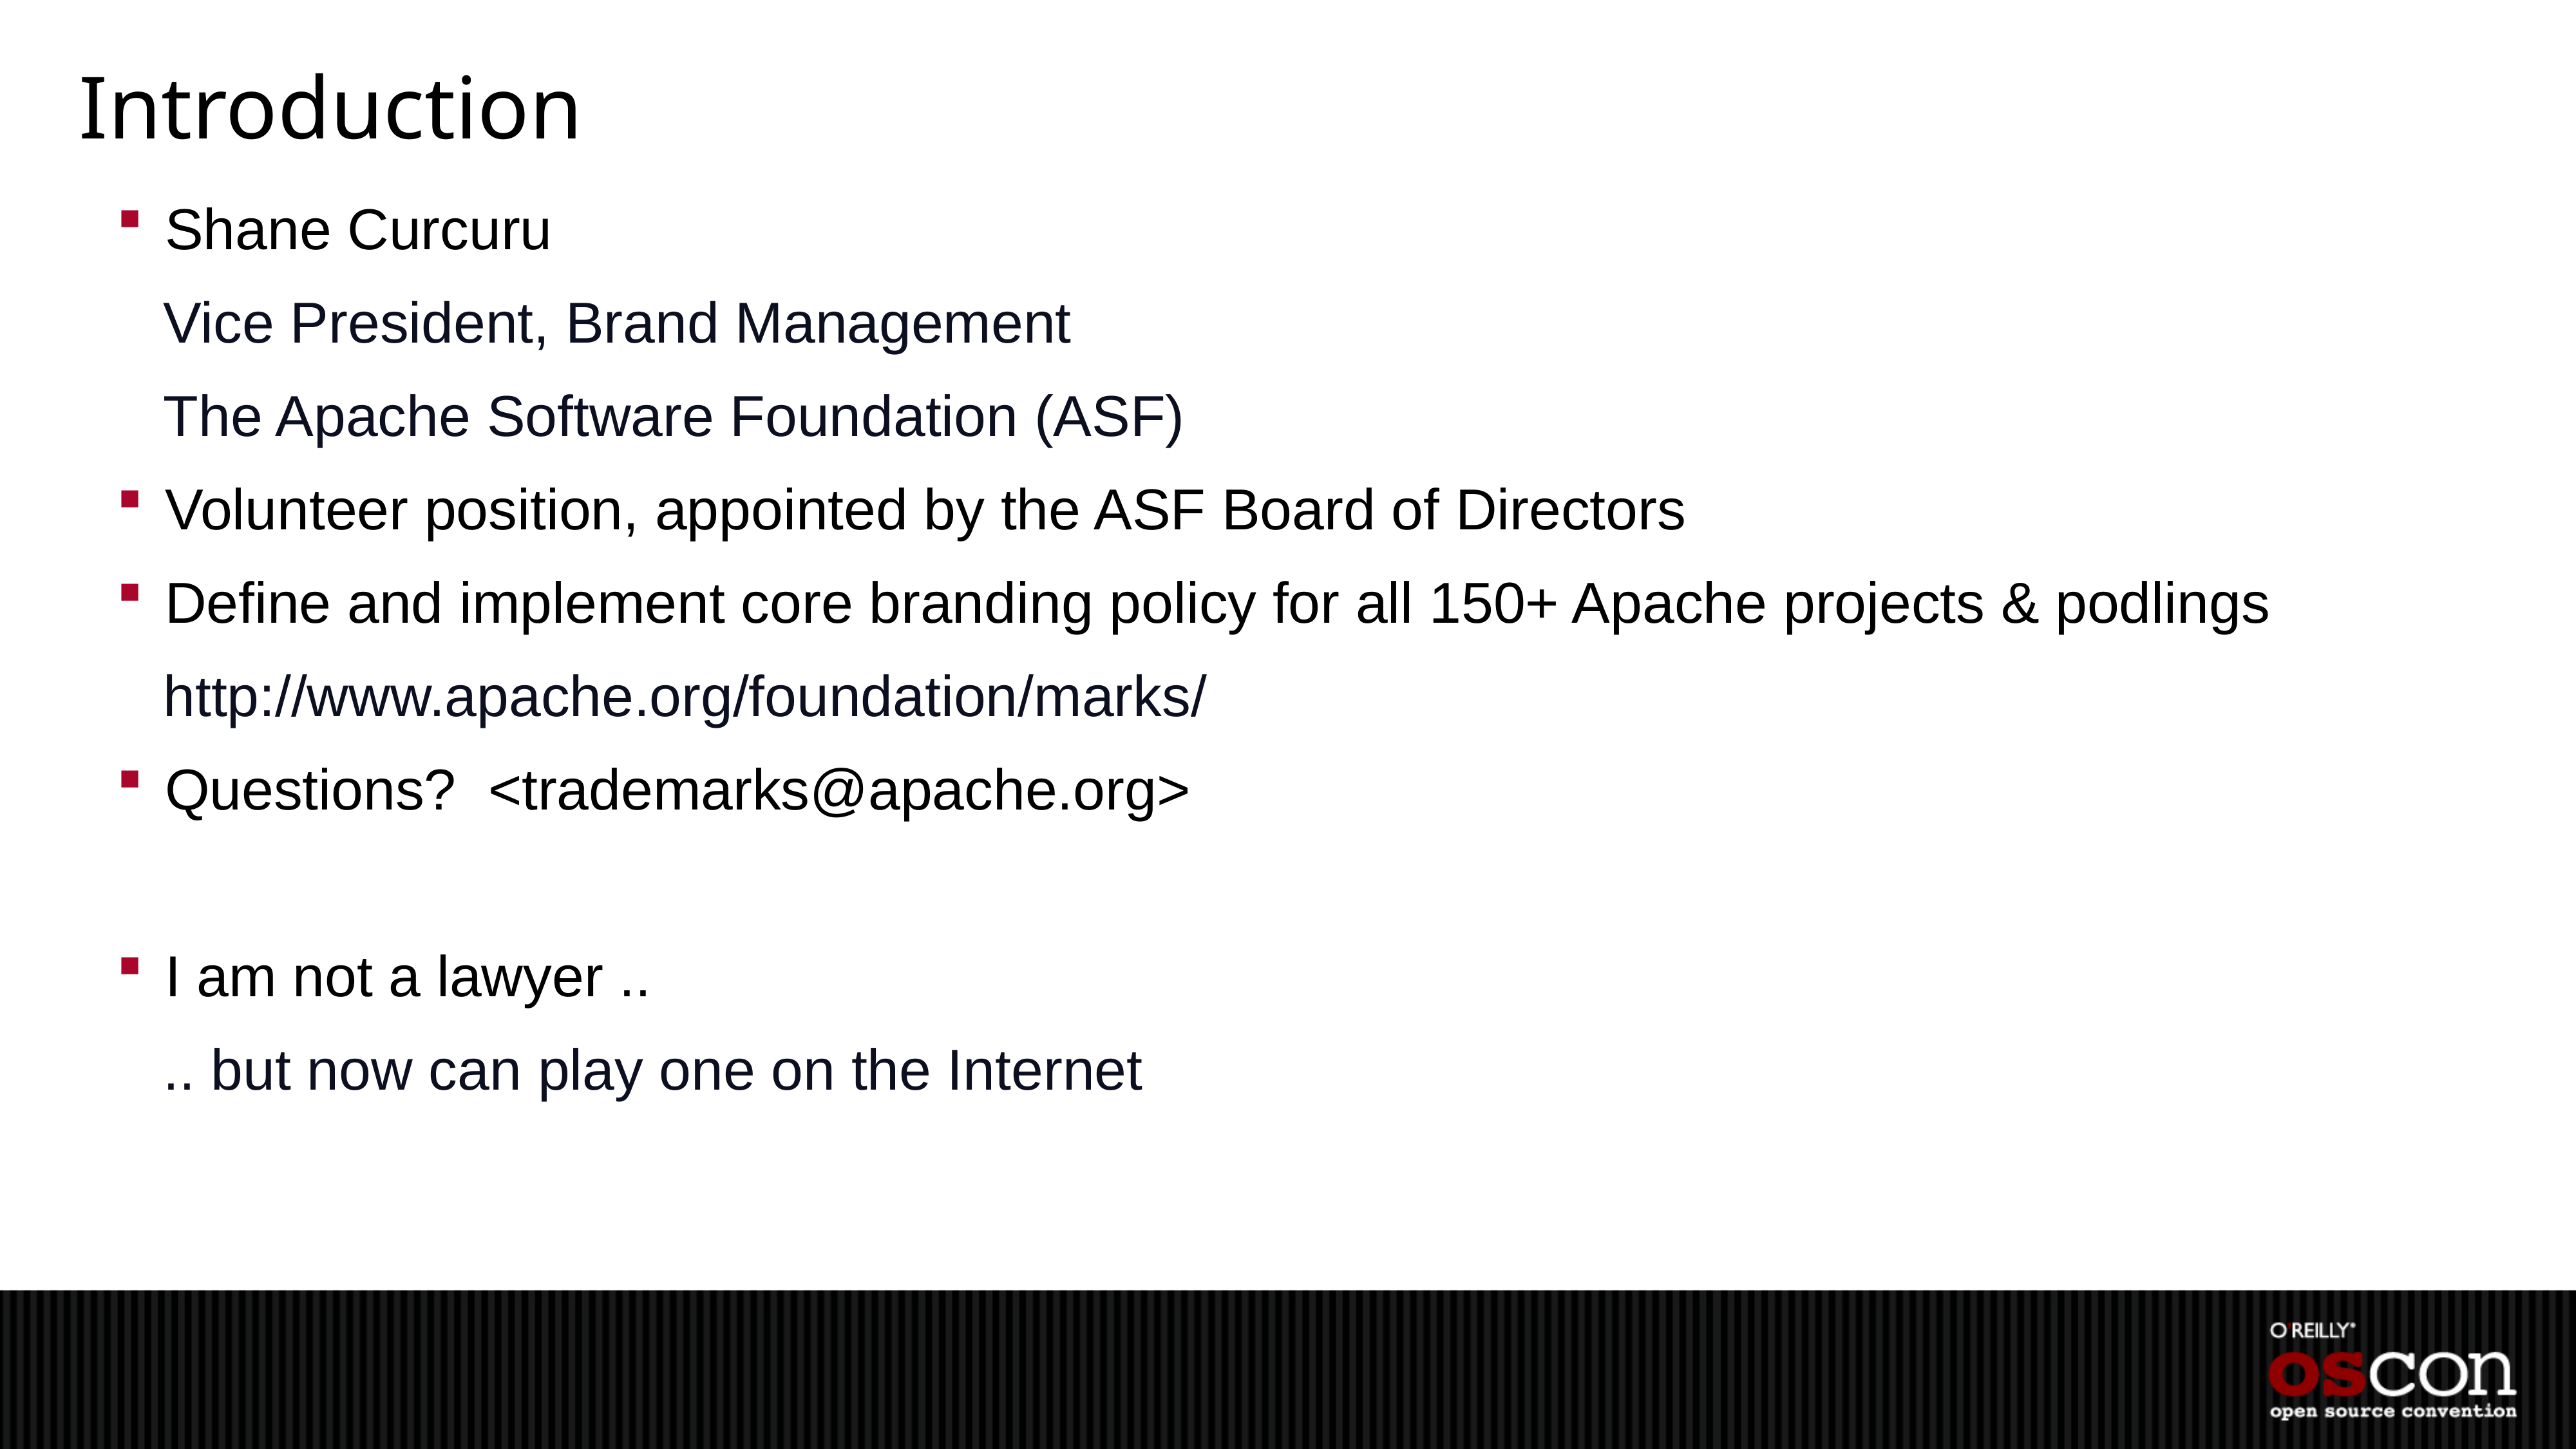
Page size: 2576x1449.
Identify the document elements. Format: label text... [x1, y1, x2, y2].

picture [0, 0, 2576, 1449]
list Shane Curcuru Vice President, Brand Management The Apache Software Foundation (ASF) Volunteer position, appointed by the ASF Board of Directors Define and implement core branding policy for all 150+ Apache projects & podlings http://www.apache.org/foundation/marks/ Questions? <trademarks@apache.org> I am not a lawyer .. .. but now can play one on the Internet [83, 191, 2512, 1449]
title Introduction [73, 17, 2503, 192]
